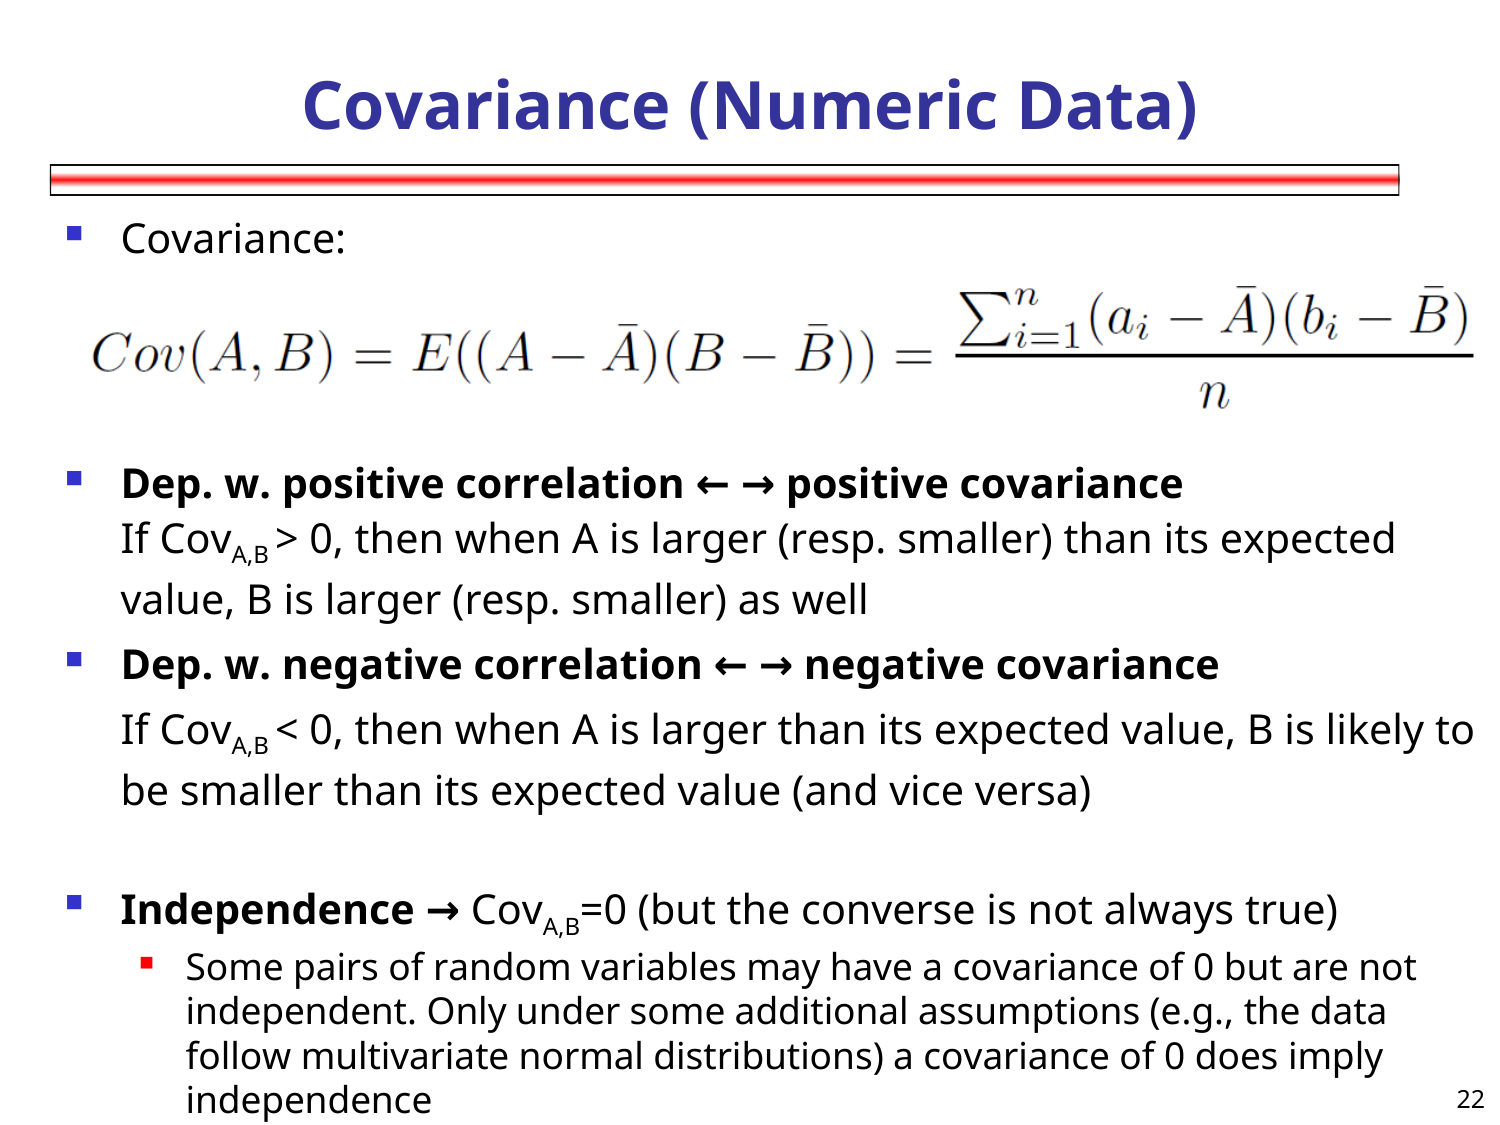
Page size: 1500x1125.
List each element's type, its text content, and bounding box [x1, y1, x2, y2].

title Covariance (Numeric Data) [0, 49, 1500, 150]
list Covariance: Dep. w. positive correlation ← → positive covariance If CovA,B > 0, then when A is larger (resp. smaller) than its expected value, B is larger (resp. smaller) as well Dep. w. negative correlation ← → negative covariance If CovA,B < 0, then when A is larger than its expected value, B is likely to be smaller than its expected value (and vice versa) Independence → CovA,B=0 (but the converse is not always true) Some pairs of random variables may have a covariance of 0 but are not independent. Only under some additional assumptions (e.g., the data follow multivariate normal distributions) a covariance of 0 does imply independence [49, 200, 1500, 1125]
